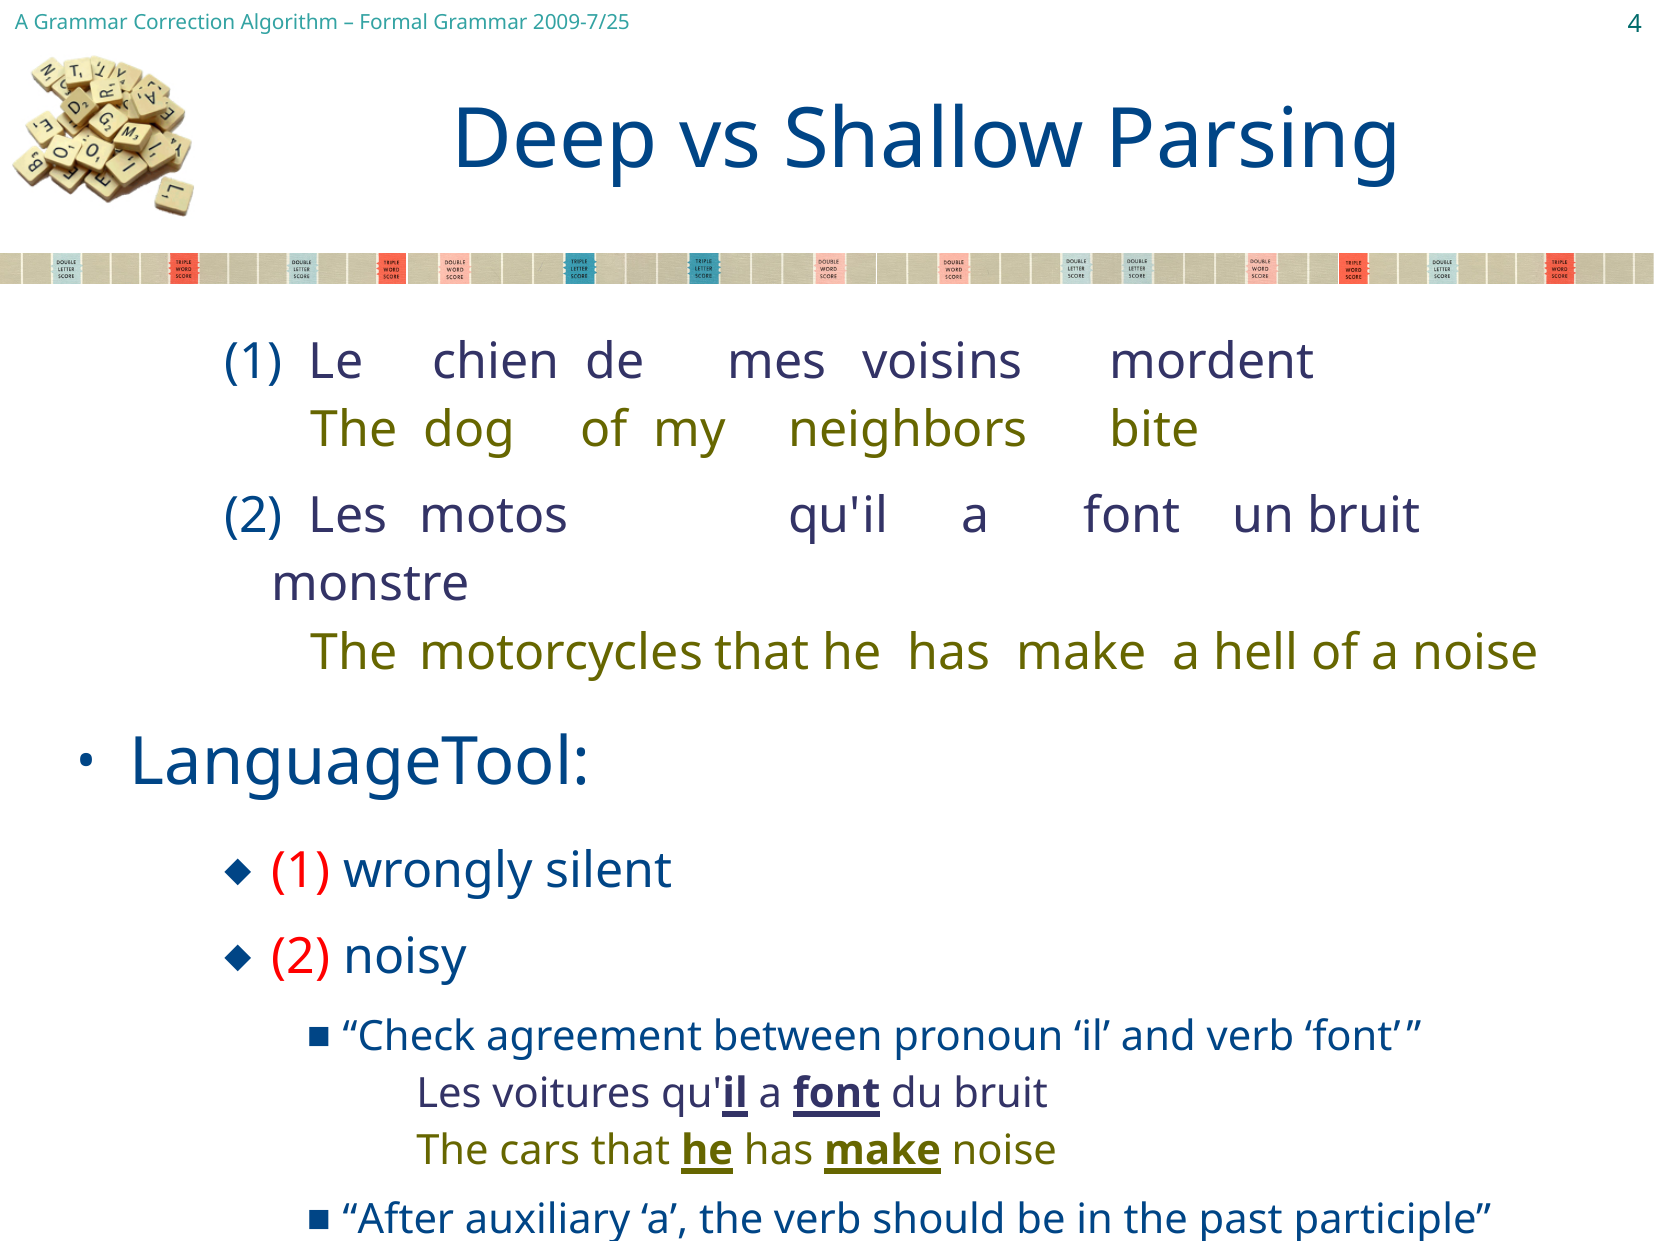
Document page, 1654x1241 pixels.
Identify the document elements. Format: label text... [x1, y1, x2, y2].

picture [1339, 253, 1654, 284]
list Le chien de mes voisins mordent The dog of my neighbors bite Les motos qu' il a font un bruit monstre The motorcycles that he has make a hell of a noise LanguageTool: (1) wrongly silent (2) noisy “Check agreement between pronoun ‘il’ and verb ‘font’ ” Les voitures qu'il a font du bruit The cars that he has make noise “After auxiliary ‘a’, the verb should be in the past participle” Les voitures qu'il a font du bruit The cars that he has make noise [59, 324, 1625, 1196]
picture [408, 253, 876, 284]
picture [11, 53, 195, 219]
title Deep vs Shallow Parsing [218, 31, 1636, 239]
picture [0, 253, 406, 284]
picture [877, 253, 1338, 284]
